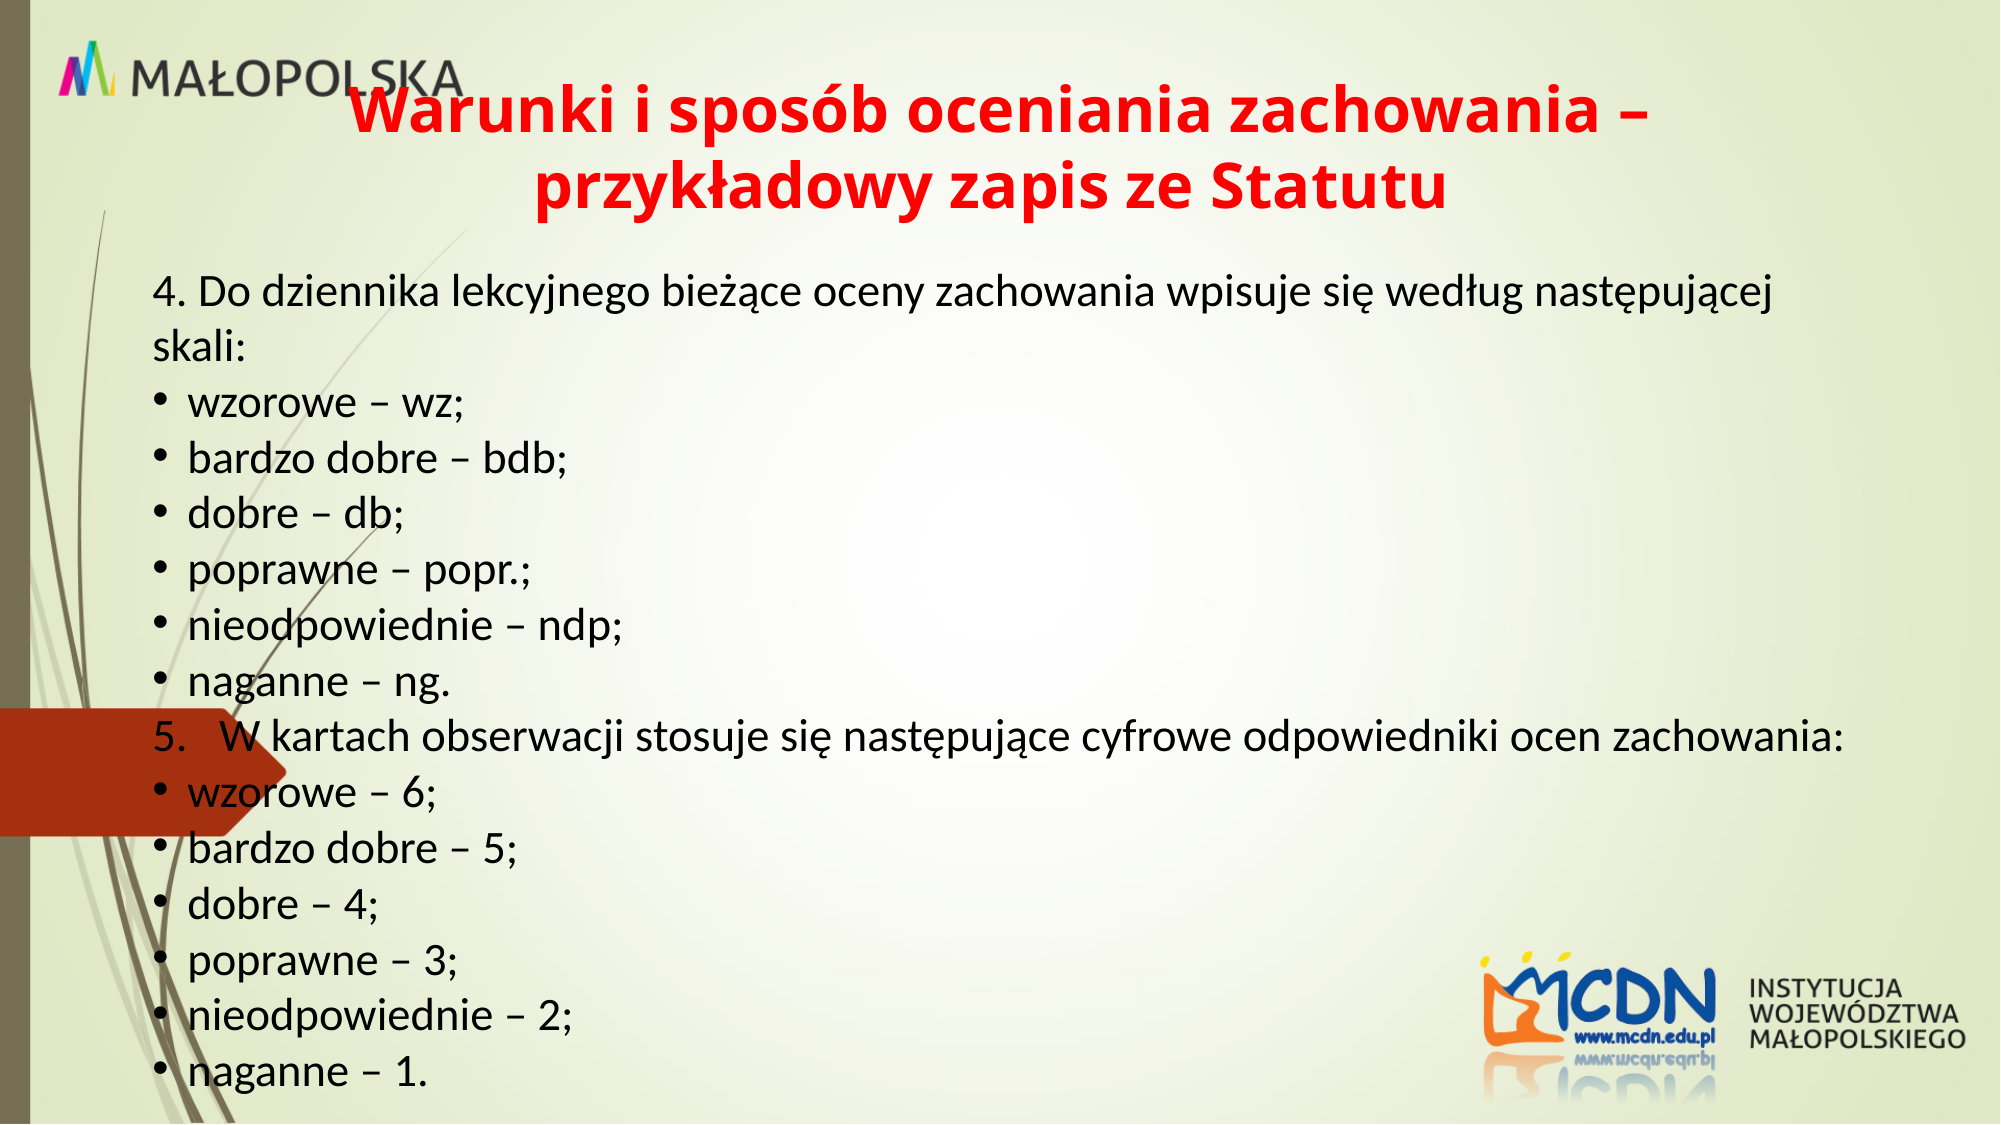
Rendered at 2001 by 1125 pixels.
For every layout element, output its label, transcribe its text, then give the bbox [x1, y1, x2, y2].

title Warunki i sposób oceniania zachowania – przykładowy zapis ze Statutu [137, 59, 1863, 231]
picture [0, 0, 2001, 1125]
list 4. Do dziennika lekcyjnego bieżące oceny zachowania wpisuje się według następującej skali: wzorowe – wz; bardzo dobre – bdb; dobre – db; poprawne – popr.; nieodpowiednie – ndp; naganne – ng. 5. W kartach obserwacji stosuje się następujące cyfrowe odpowiedniki ocen zachowania: wzorowe – 6; bardzo dobre – 5; dobre – 4; poprawne – 3; nieodpowiednie – 2; naganne – 1. [137, 251, 1863, 1115]
